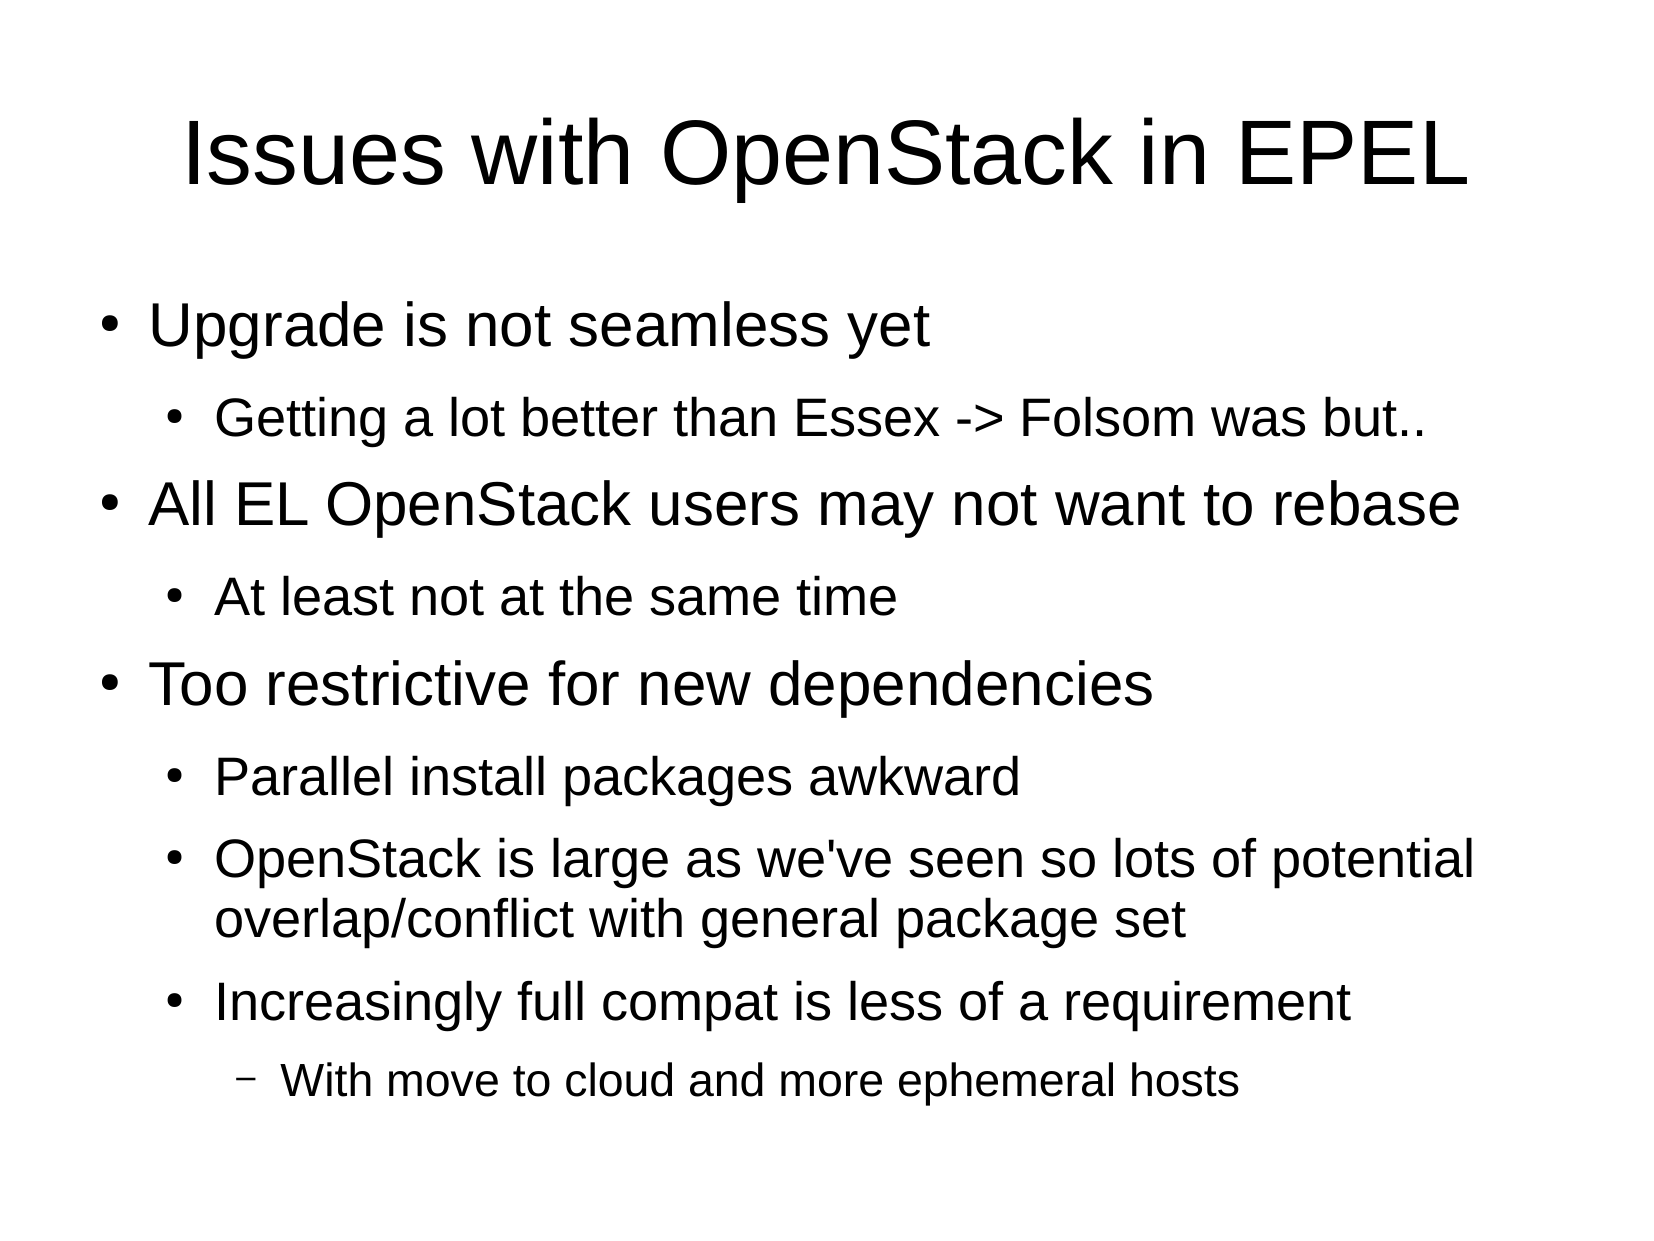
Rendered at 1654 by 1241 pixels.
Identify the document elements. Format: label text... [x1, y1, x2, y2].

list Upgrade is not seamless yet Getting a lot better than Essex -> Folsom was but.. All EL OpenStack users may not want to rebase At least not at the same time Too restrictive for new dependencies Parallel install packages awkward OpenStack is large as we've seen so lots of potential overlap/conflict with general package set Increasingly full compat is less of a requirement With move to cloud and more ephemeral hosts [82, 290, 1571, 1109]
title Issues with OpenStack in EPEL [82, 49, 1571, 257]
